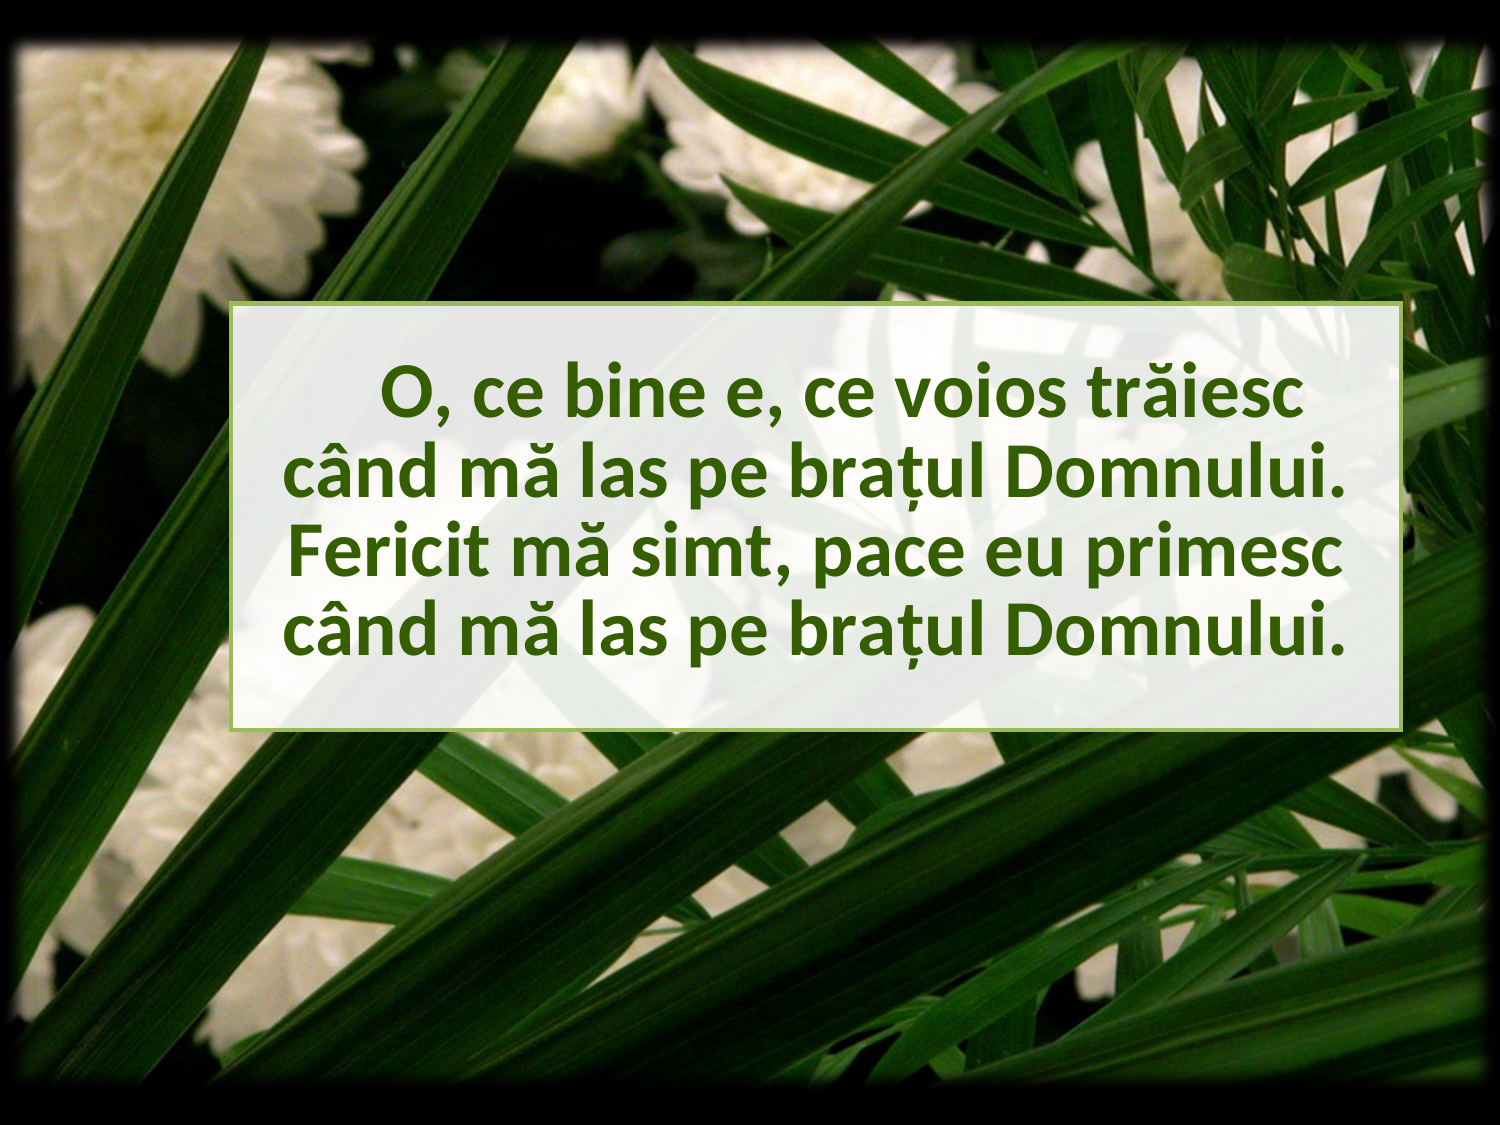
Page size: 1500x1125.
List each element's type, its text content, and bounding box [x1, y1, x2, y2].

picture [0, 29, 1500, 1096]
title O, ce bine e, ce voios trăiesc când mă las pe brațul Domnului. Fericit mă simt, pace eu primesc când mă las pe brațul Domnului. [231, 303, 1401, 731]
